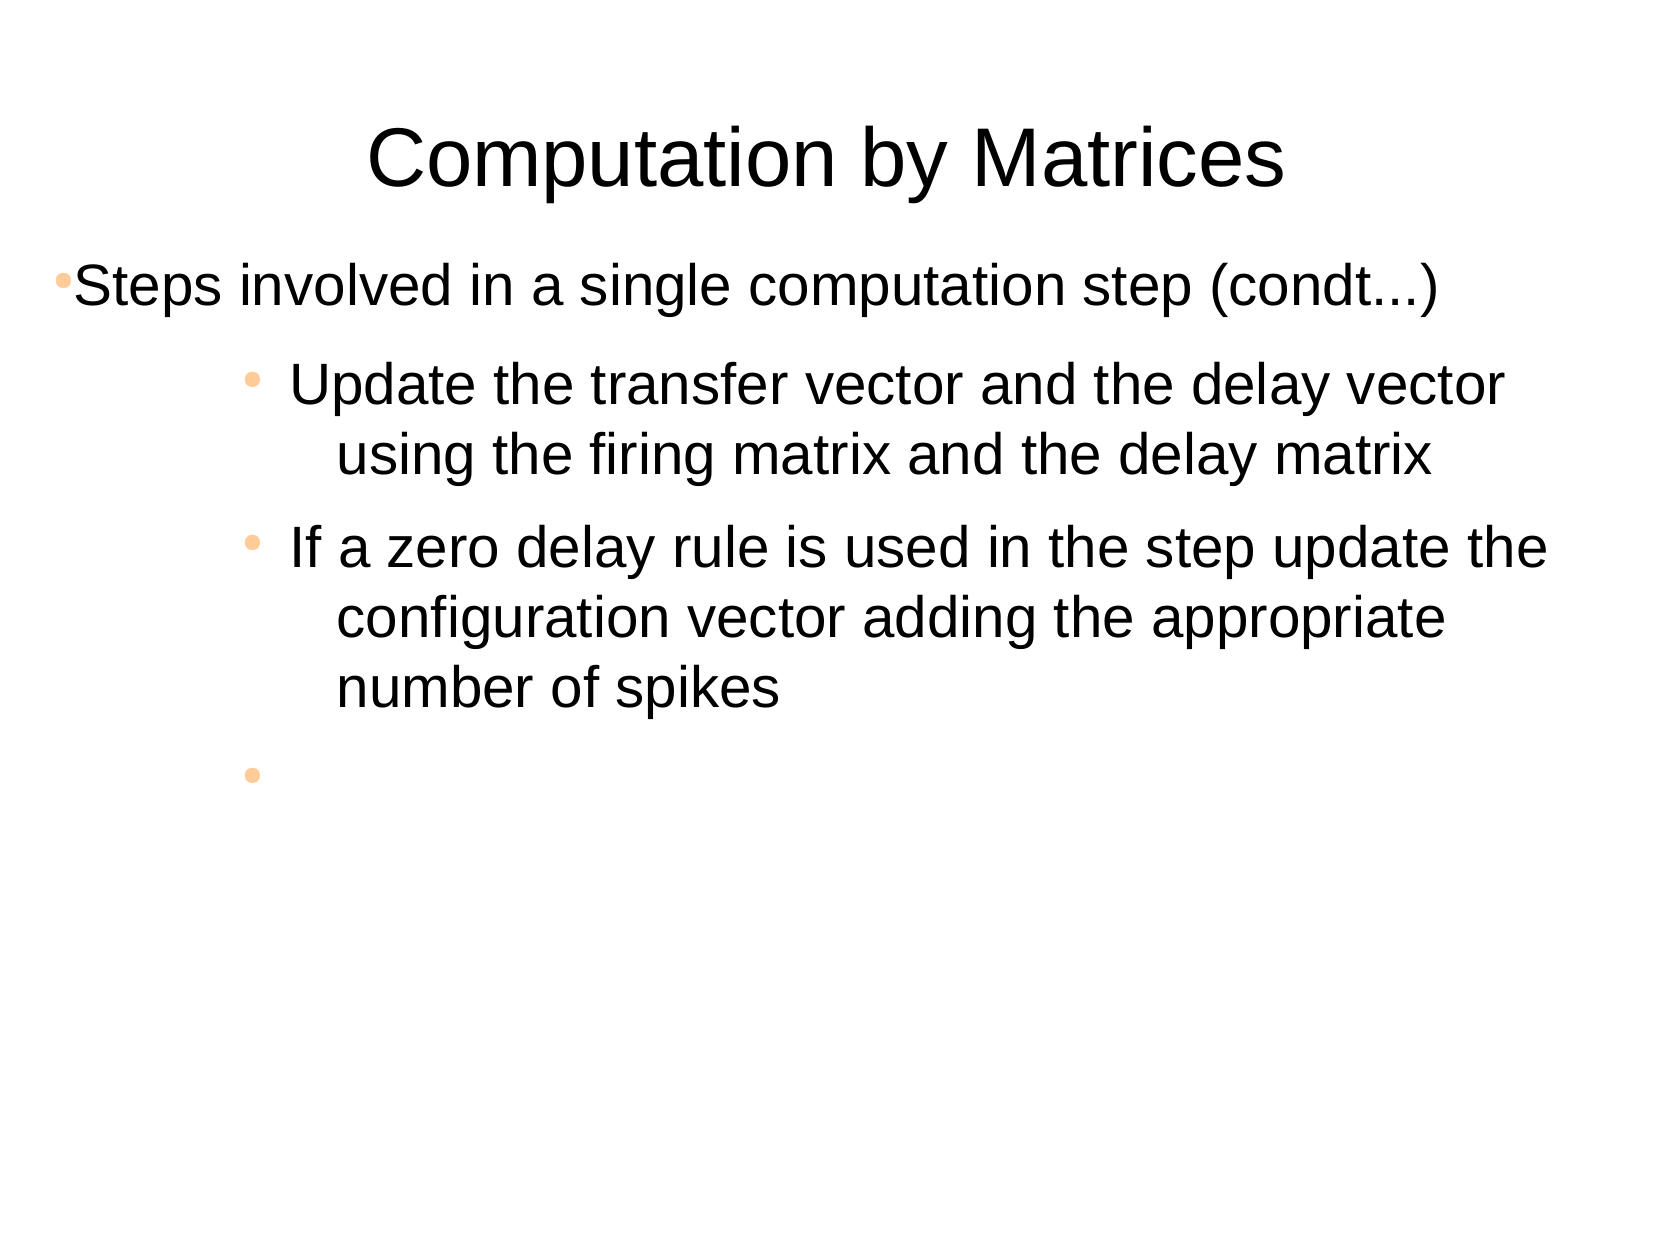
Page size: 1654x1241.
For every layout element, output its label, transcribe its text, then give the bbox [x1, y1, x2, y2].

title Computation by Matrices [82, 49, 1571, 147]
list Steps involved in a single computation step (condt...) Update the transfer vector and the delay vector using the firing matrix and the delay matrix If a zero delay rule is used in the step update the configuration vector adding the appropriate number of spikes [53, 147, 1625, 1241]
